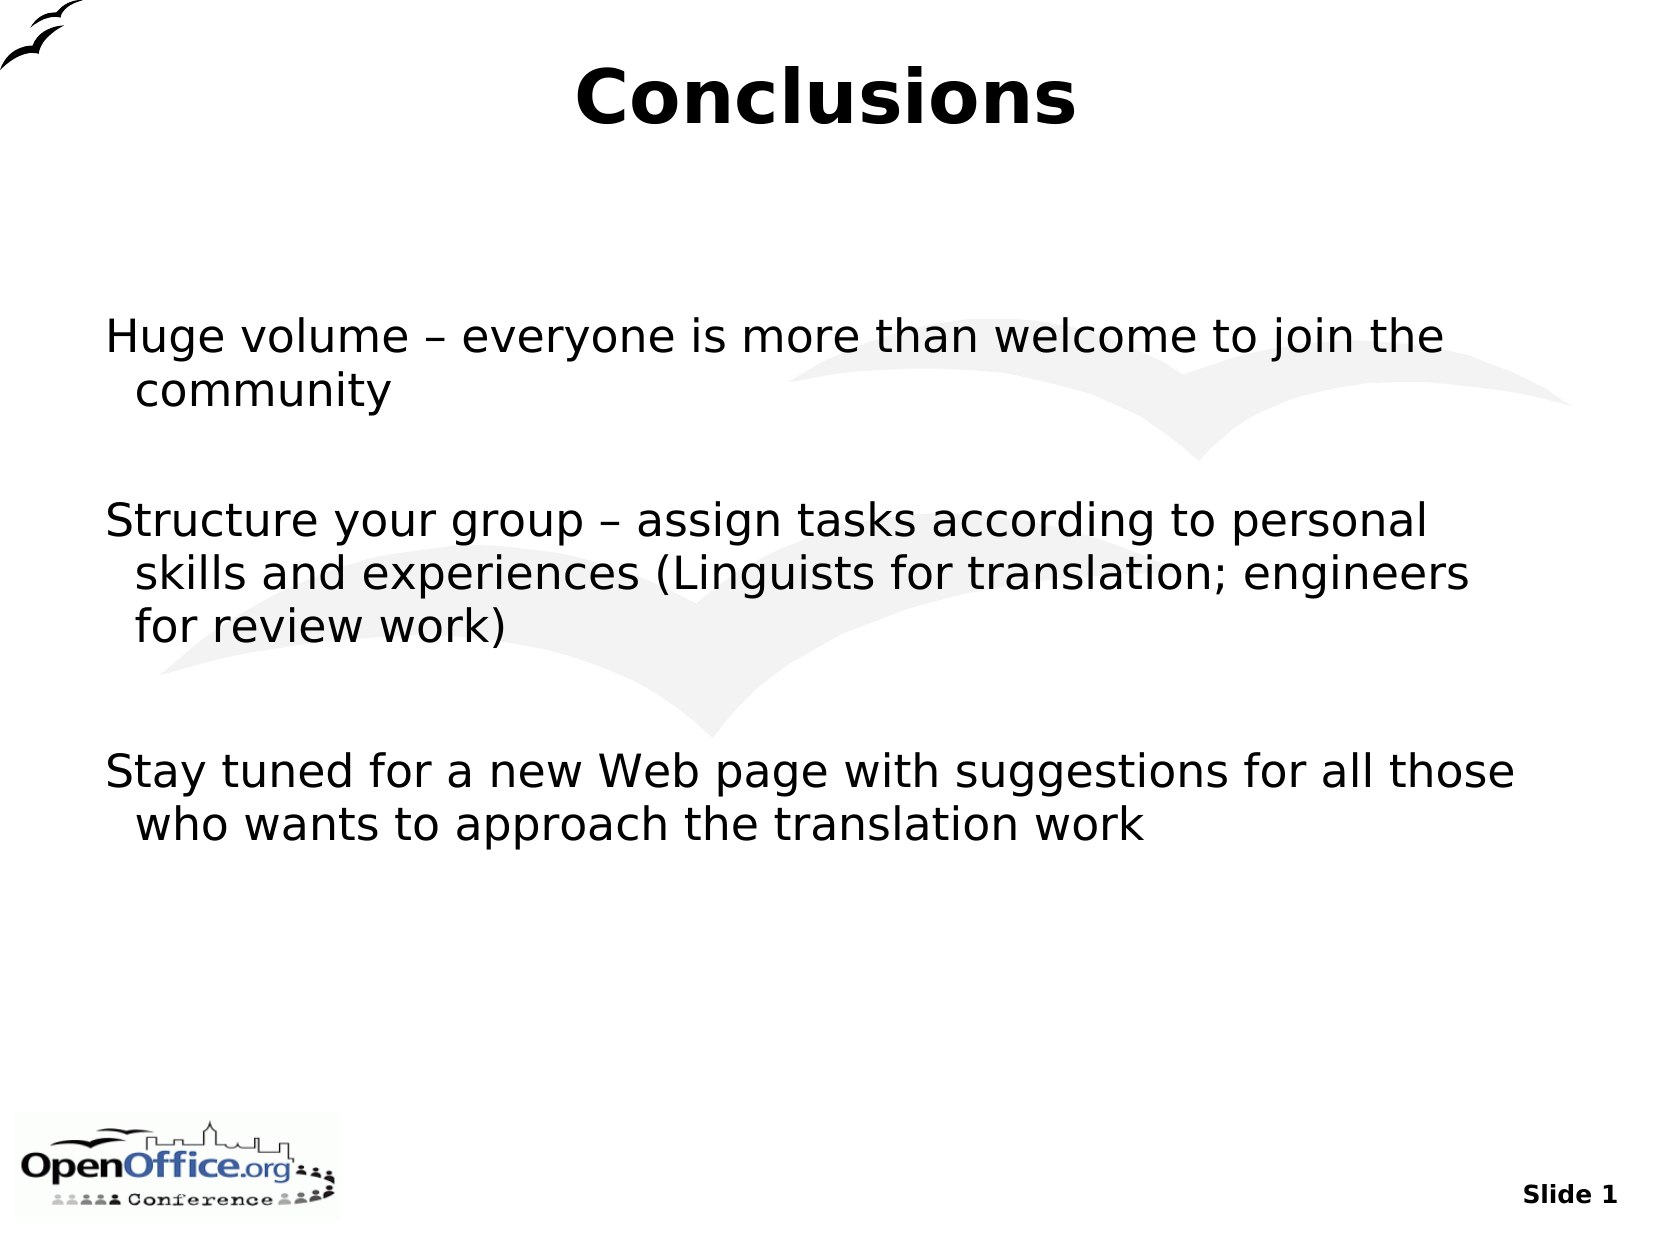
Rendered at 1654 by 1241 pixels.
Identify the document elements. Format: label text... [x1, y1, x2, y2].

picture [15, 1112, 341, 1220]
list Huge volume – everyone is more than welcome to join the community Structure your group – assign tasks according to personal skills and experiences (Linguists for translation; engineers for review work) Stay tuned for a new Web page with suggestions for all those who wants to approach the translation work [105, 310, 1531, 1057]
title Conclusions [0, 0, 1654, 196]
